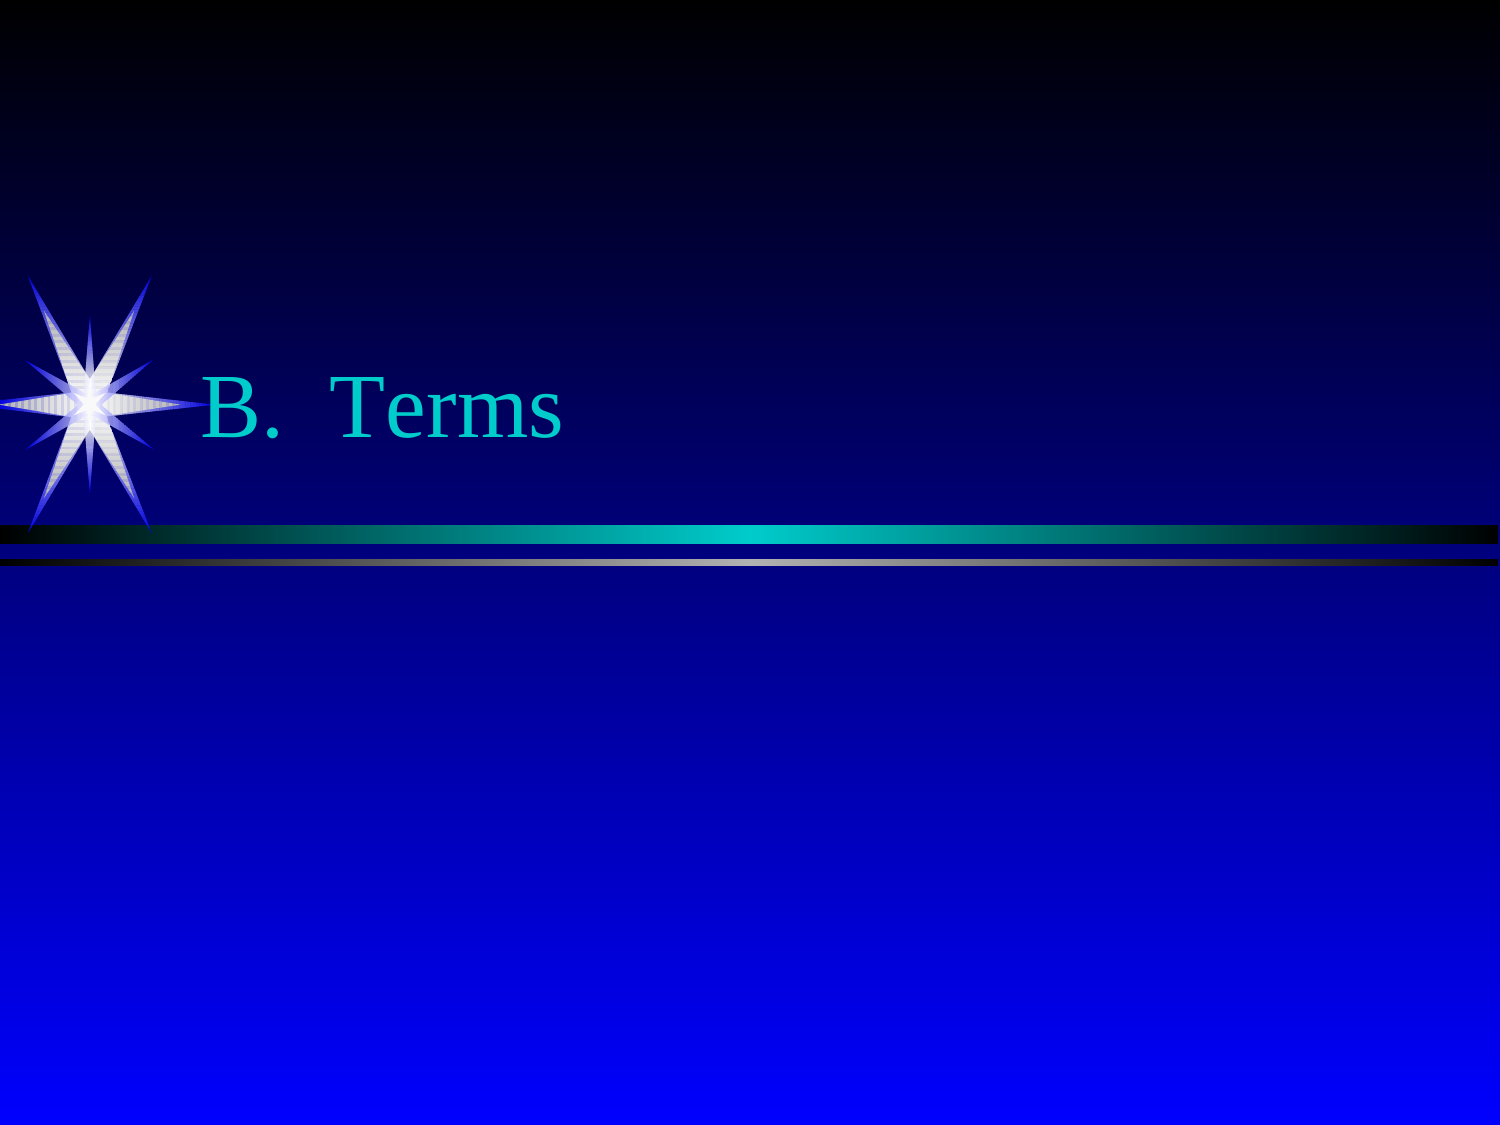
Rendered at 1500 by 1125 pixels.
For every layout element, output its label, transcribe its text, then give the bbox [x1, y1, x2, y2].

title B. Terms [200, 312, 1476, 501]
